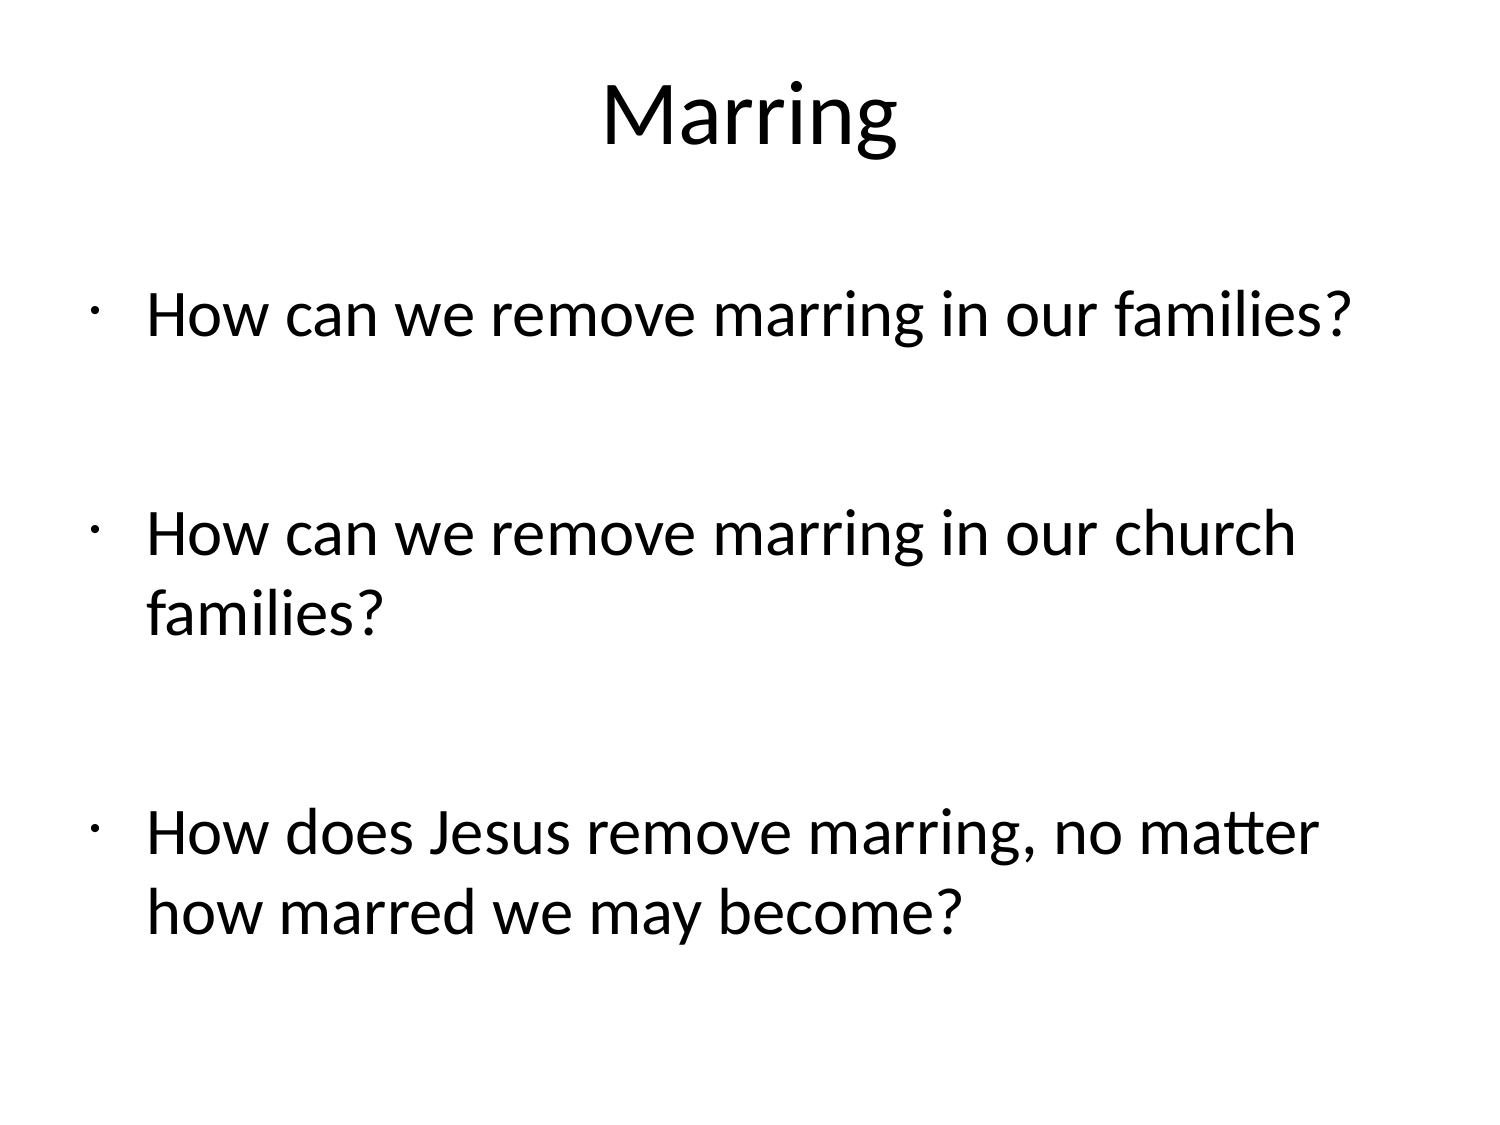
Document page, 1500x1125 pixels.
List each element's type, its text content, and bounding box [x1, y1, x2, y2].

list How can we remove marring in our families? How can we remove marring in our church families? How does Jesus remove marring, no matter how marred we may become? [75, 262, 1425, 1005]
title Marring [75, 45, 1425, 233]
